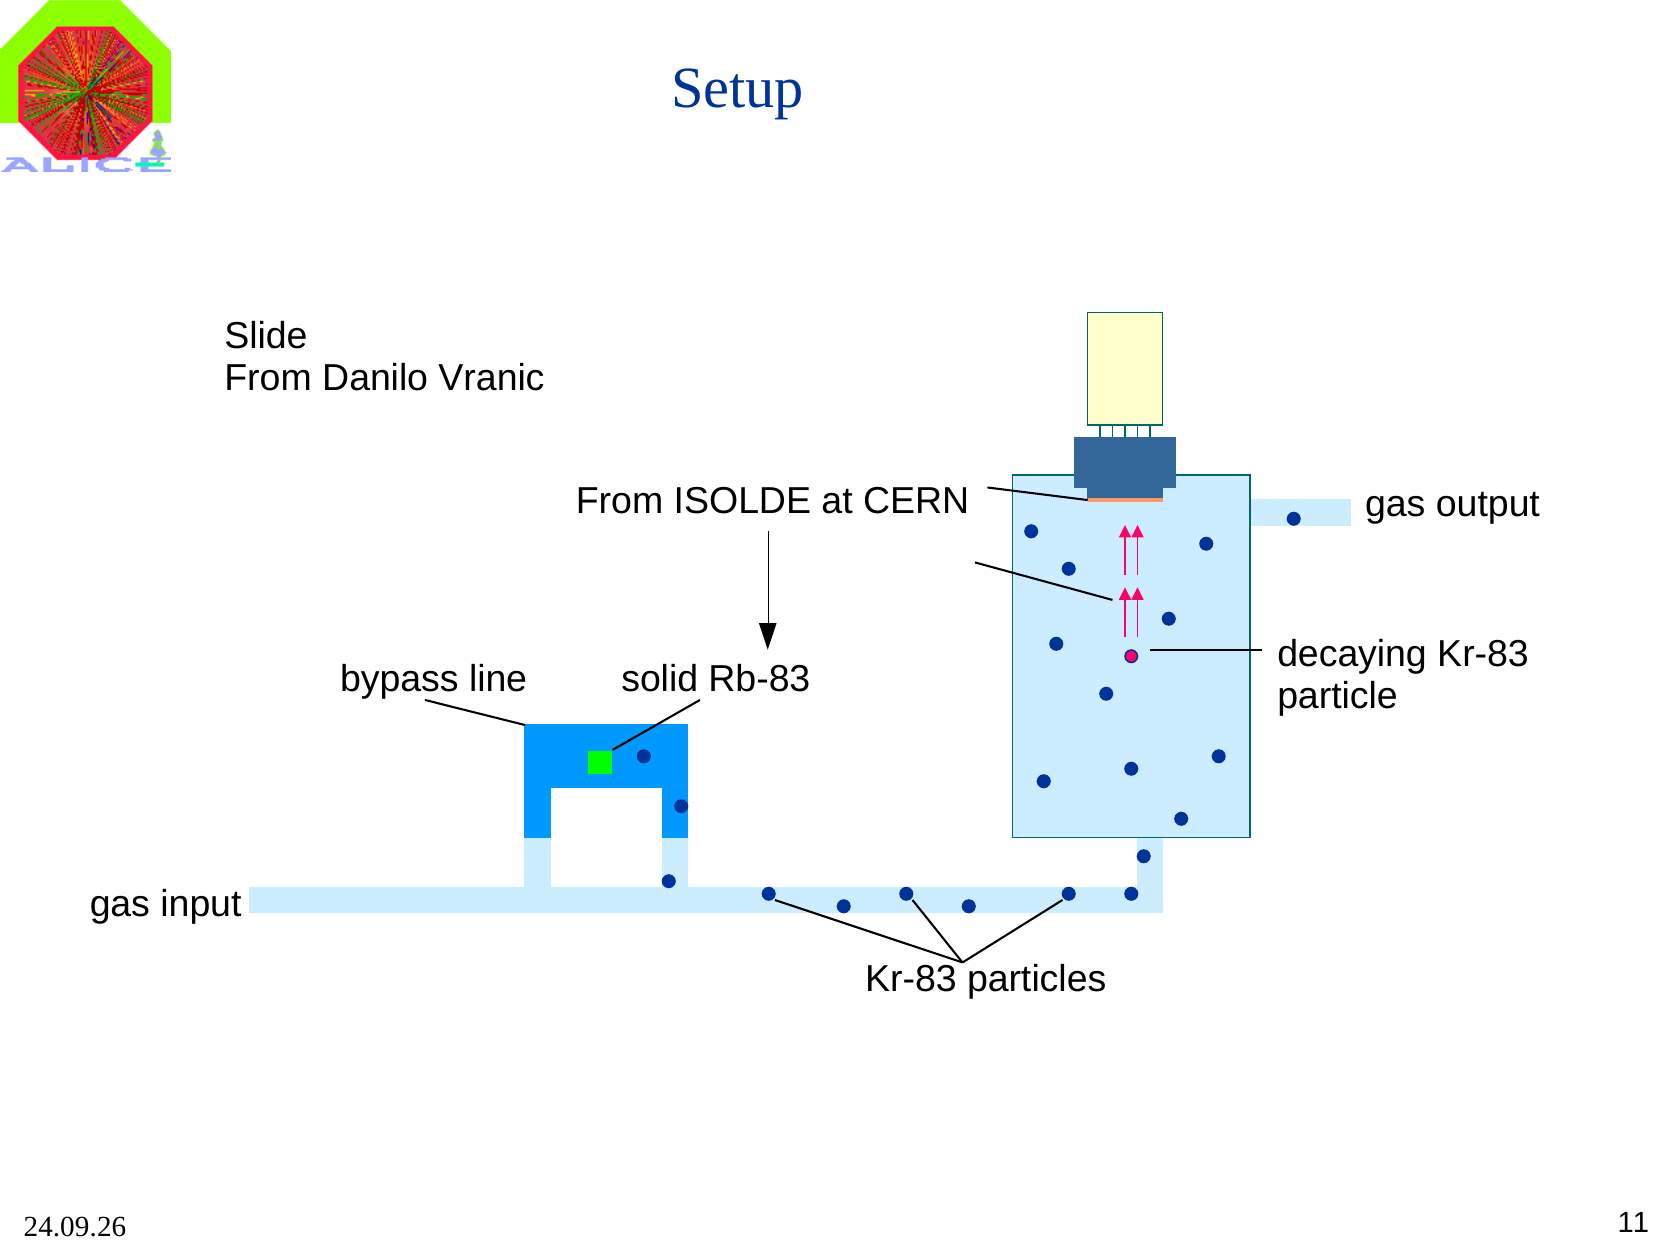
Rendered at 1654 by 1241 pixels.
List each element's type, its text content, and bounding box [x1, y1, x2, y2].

text_box From ISOLDE at CERN [561, 472, 985, 530]
text_box Slide From Danilo Vranic [209, 307, 560, 407]
text_box gas input [74, 875, 276, 933]
text_box [1087, 312, 1163, 425]
text_box Kr-83 particles [850, 950, 1122, 1008]
text_box gas output [1350, 474, 1555, 533]
title Setup [499, 24, 975, 163]
text_box bypass line solid Rb-83 [325, 650, 826, 708]
text_box [276, 437, 1350, 913]
text_box decaying Kr-83 particle [1262, 624, 1588, 725]
picture [0, 0, 171, 172]
